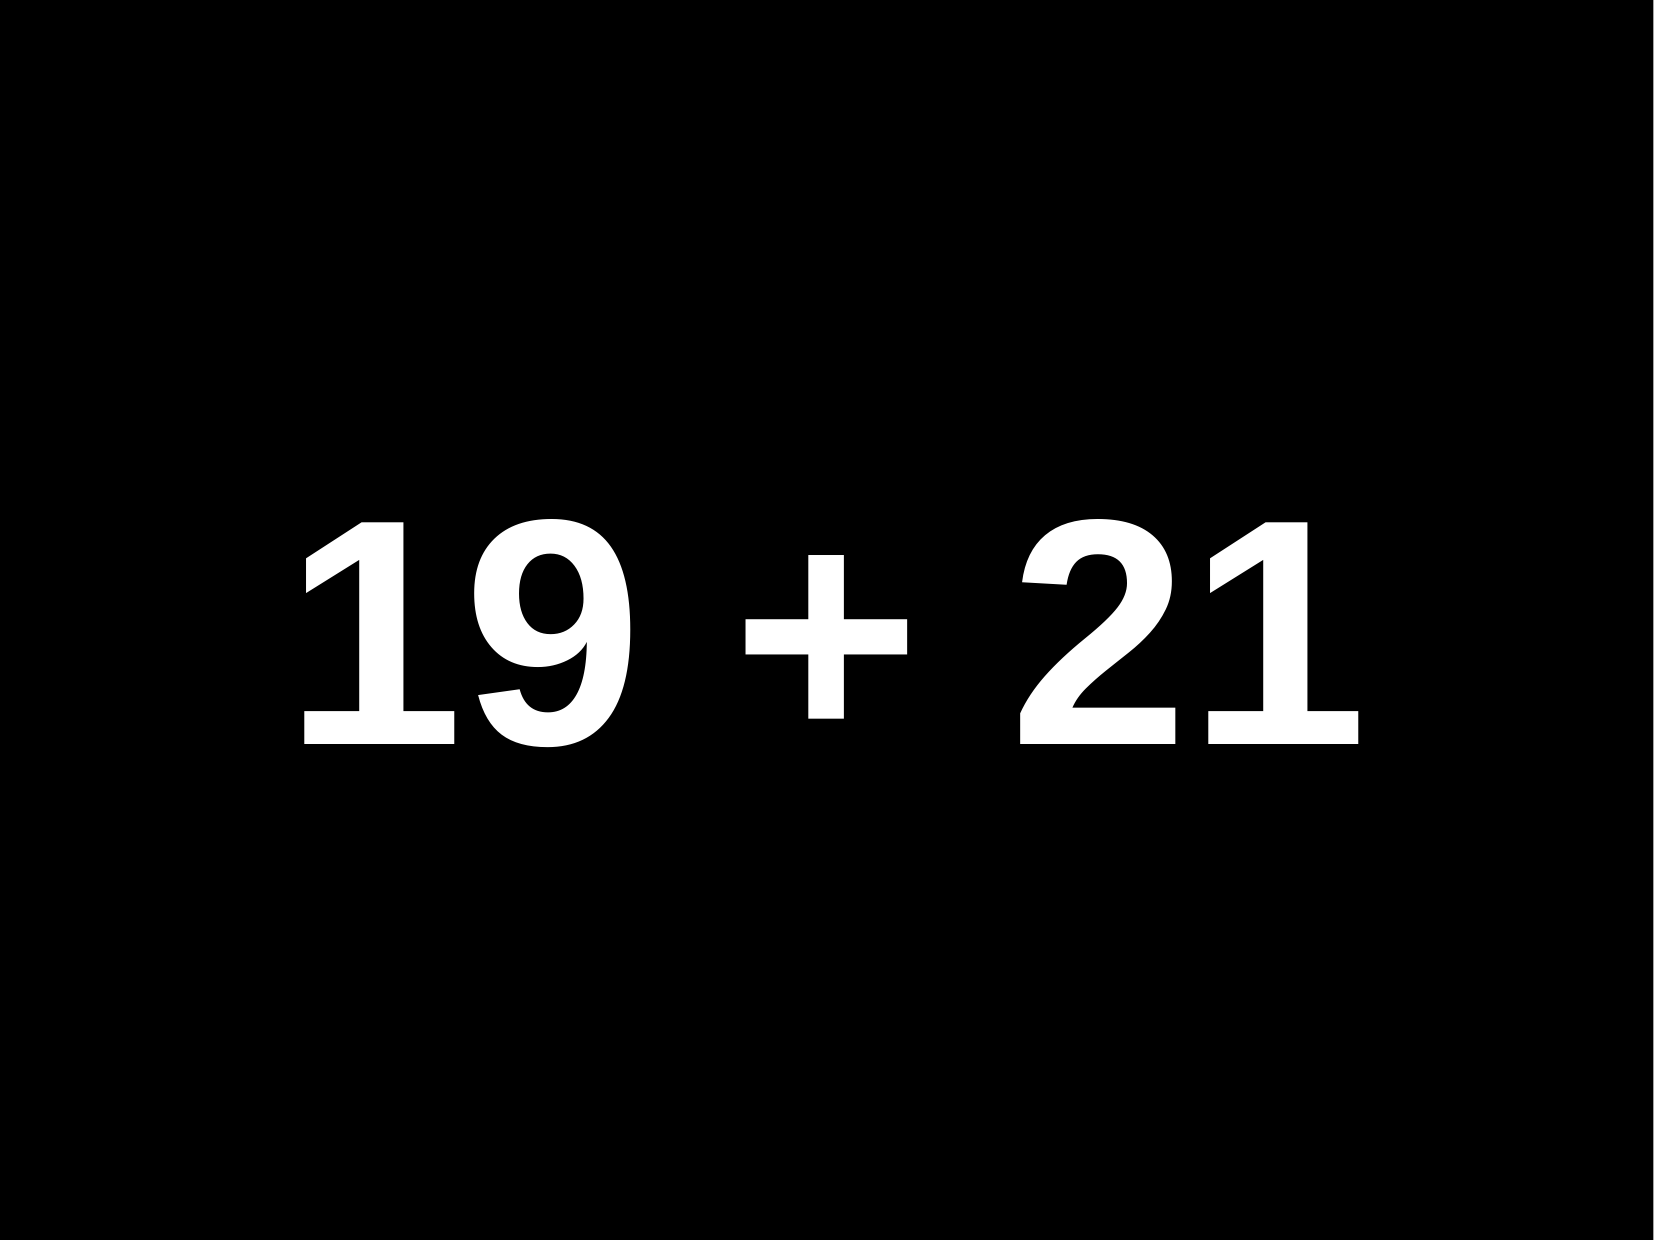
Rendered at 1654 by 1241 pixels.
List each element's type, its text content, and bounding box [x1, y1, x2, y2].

title 19 + 21 [82, 49, 1571, 1217]
